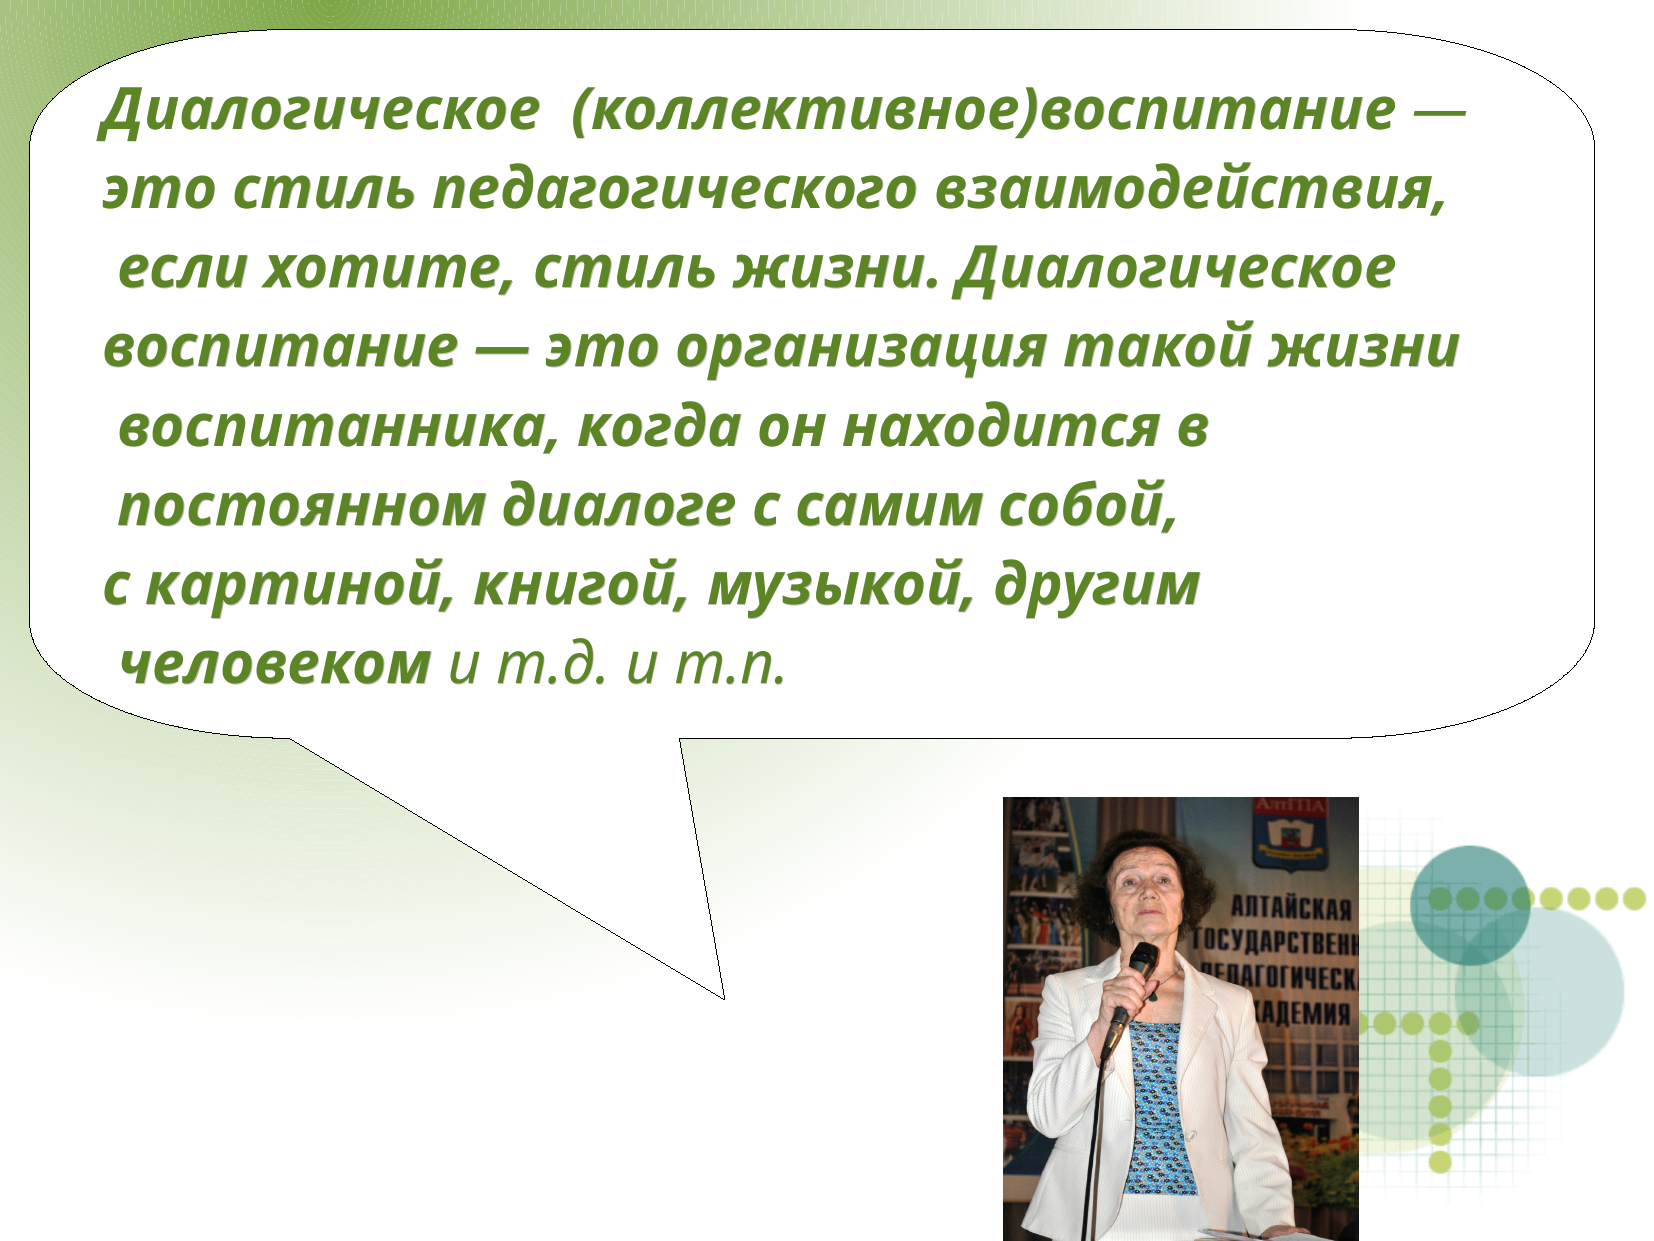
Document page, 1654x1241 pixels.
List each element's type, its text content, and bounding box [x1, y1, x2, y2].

picture [1003, 792, 1654, 1241]
text_box Диалогическое (коллективное)воспитание — это стиль педагогического взаимодействия, если хотите, стиль жизни. Диалогическое воспитание — это организация такой жизни воспитанника, когда он находится в постоянном диалоге с самим собой, с картиной, книгой, музыкой, другим человеком и т.д. и т.п. [29, 29, 1595, 1000]
